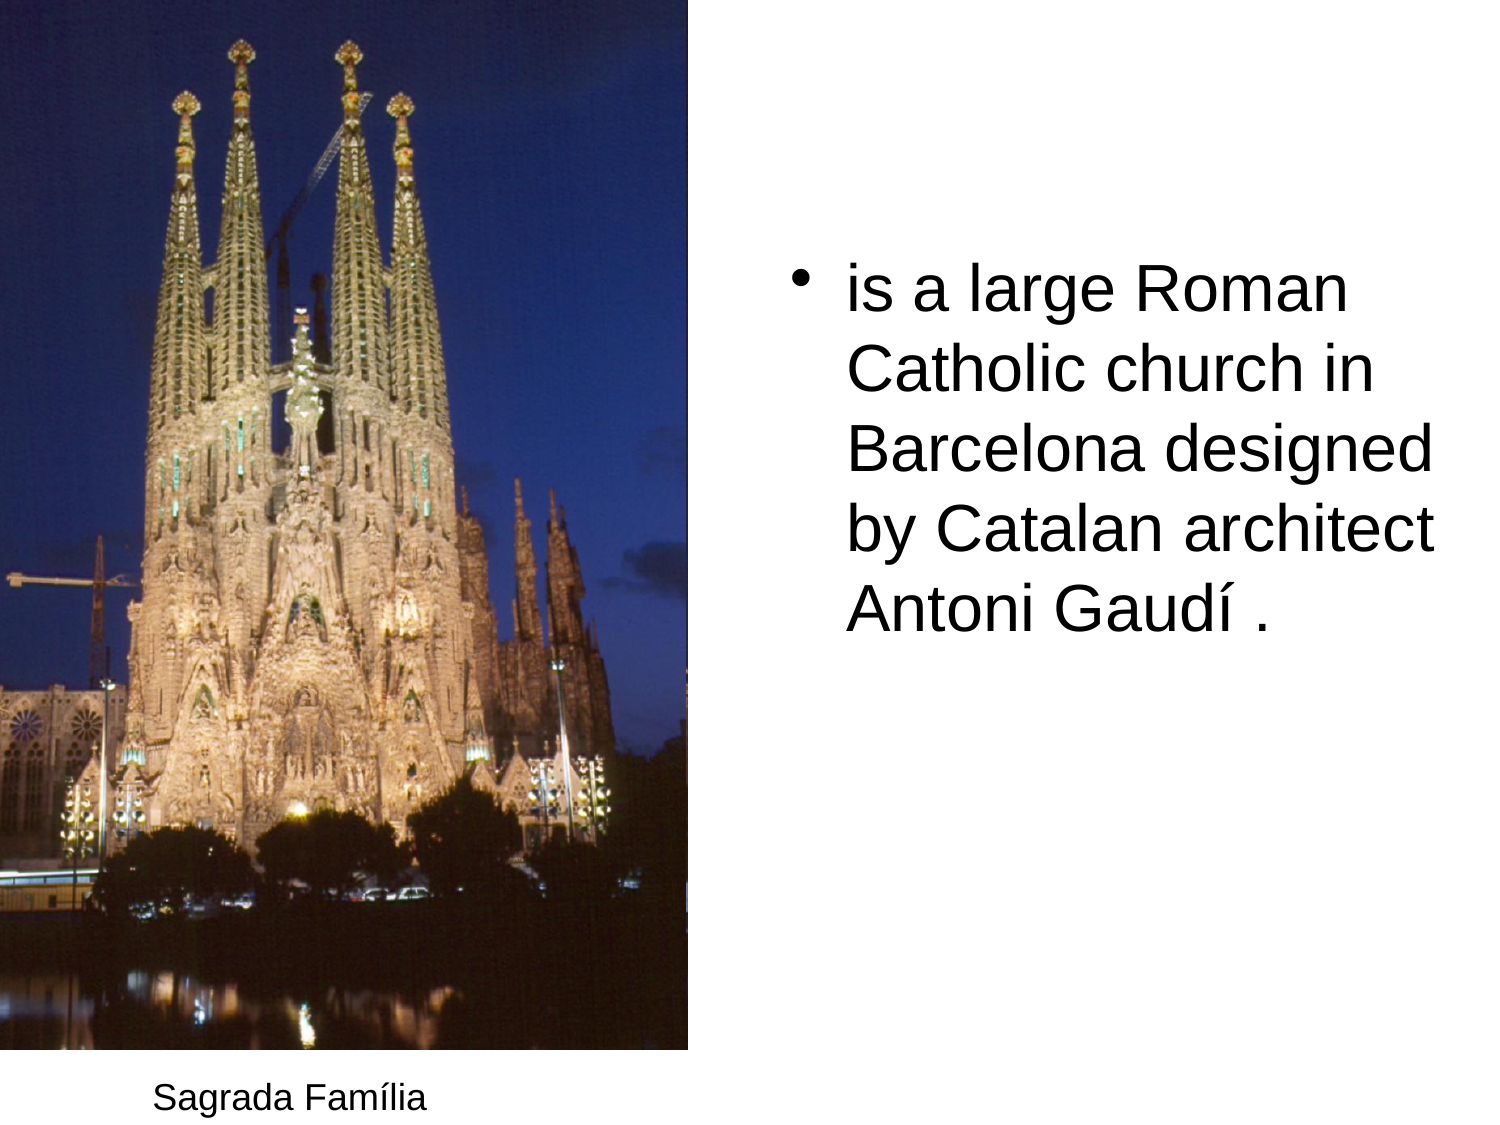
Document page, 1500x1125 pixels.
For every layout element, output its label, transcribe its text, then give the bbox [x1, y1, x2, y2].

picture [0, 0, 688, 1050]
text_box Sagrada Família [137, 1064, 453, 1125]
list is a large Roman Catholic church in Barcelona designed by Catalan architect Antoni Gaudí . [774, 237, 1463, 1013]
